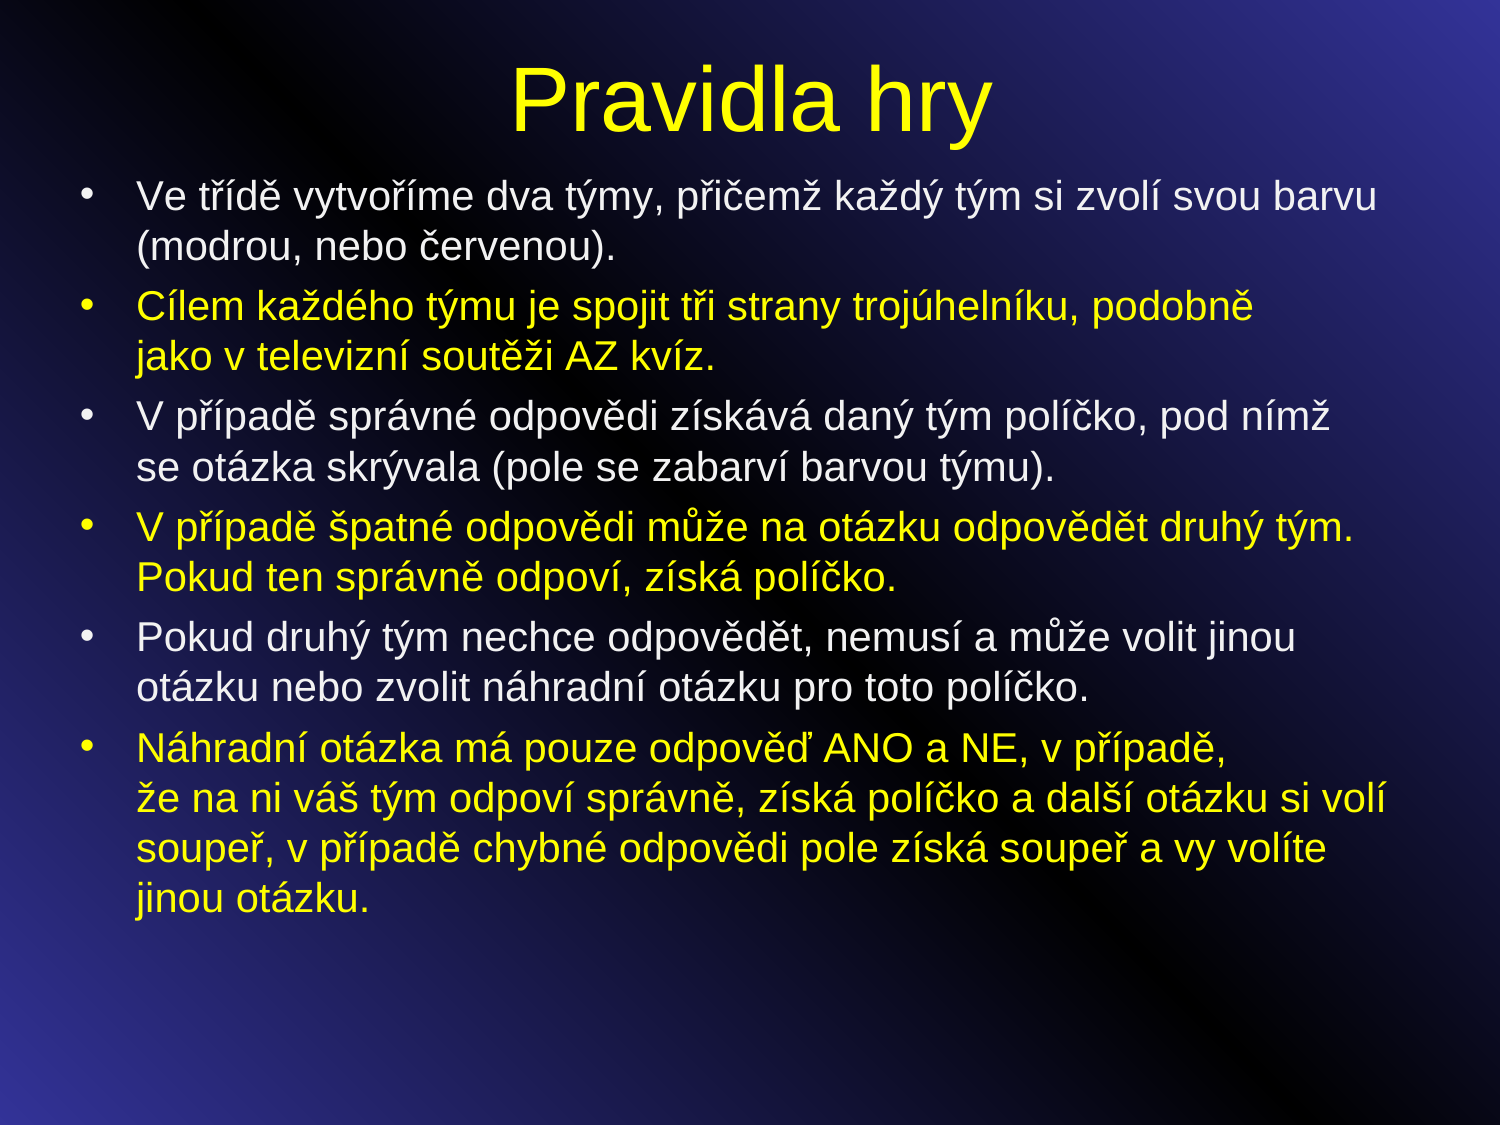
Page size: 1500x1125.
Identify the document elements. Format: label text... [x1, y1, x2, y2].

title Pravidla hry [76, 30, 1427, 159]
list Ve třídě vytvoříme dva týmy, přičemž každý tým si zvolí svou barvu (modrou, nebo červenou). Cílem každého týmu je spojit tři strany trojúhelníku, podobně jako v televizní soutěži AZ kvíz. V případě správné odpovědi získává daný tým políčko, pod nímž se otázka skrývala (pole se zabarví barvou týmu). V případě špatné odpovědi může na otázku odpovědět druhý tým. Pokud ten správně odpoví, získá políčko. Pokud druhý tým nechce odpovědět, nemusí a může volit jinou otázku nebo zvolit náhradní otázku pro toto políčko. Náhradní otázka má pouze odpověď ANO a NE, v případě, že na ni váš tým odpoví správně, získá políčko a další otázku si volí soupeř, v případě chybné odpovědi pole získá soupeř a vy volíte jinou otázku. [64, 160, 1415, 953]
